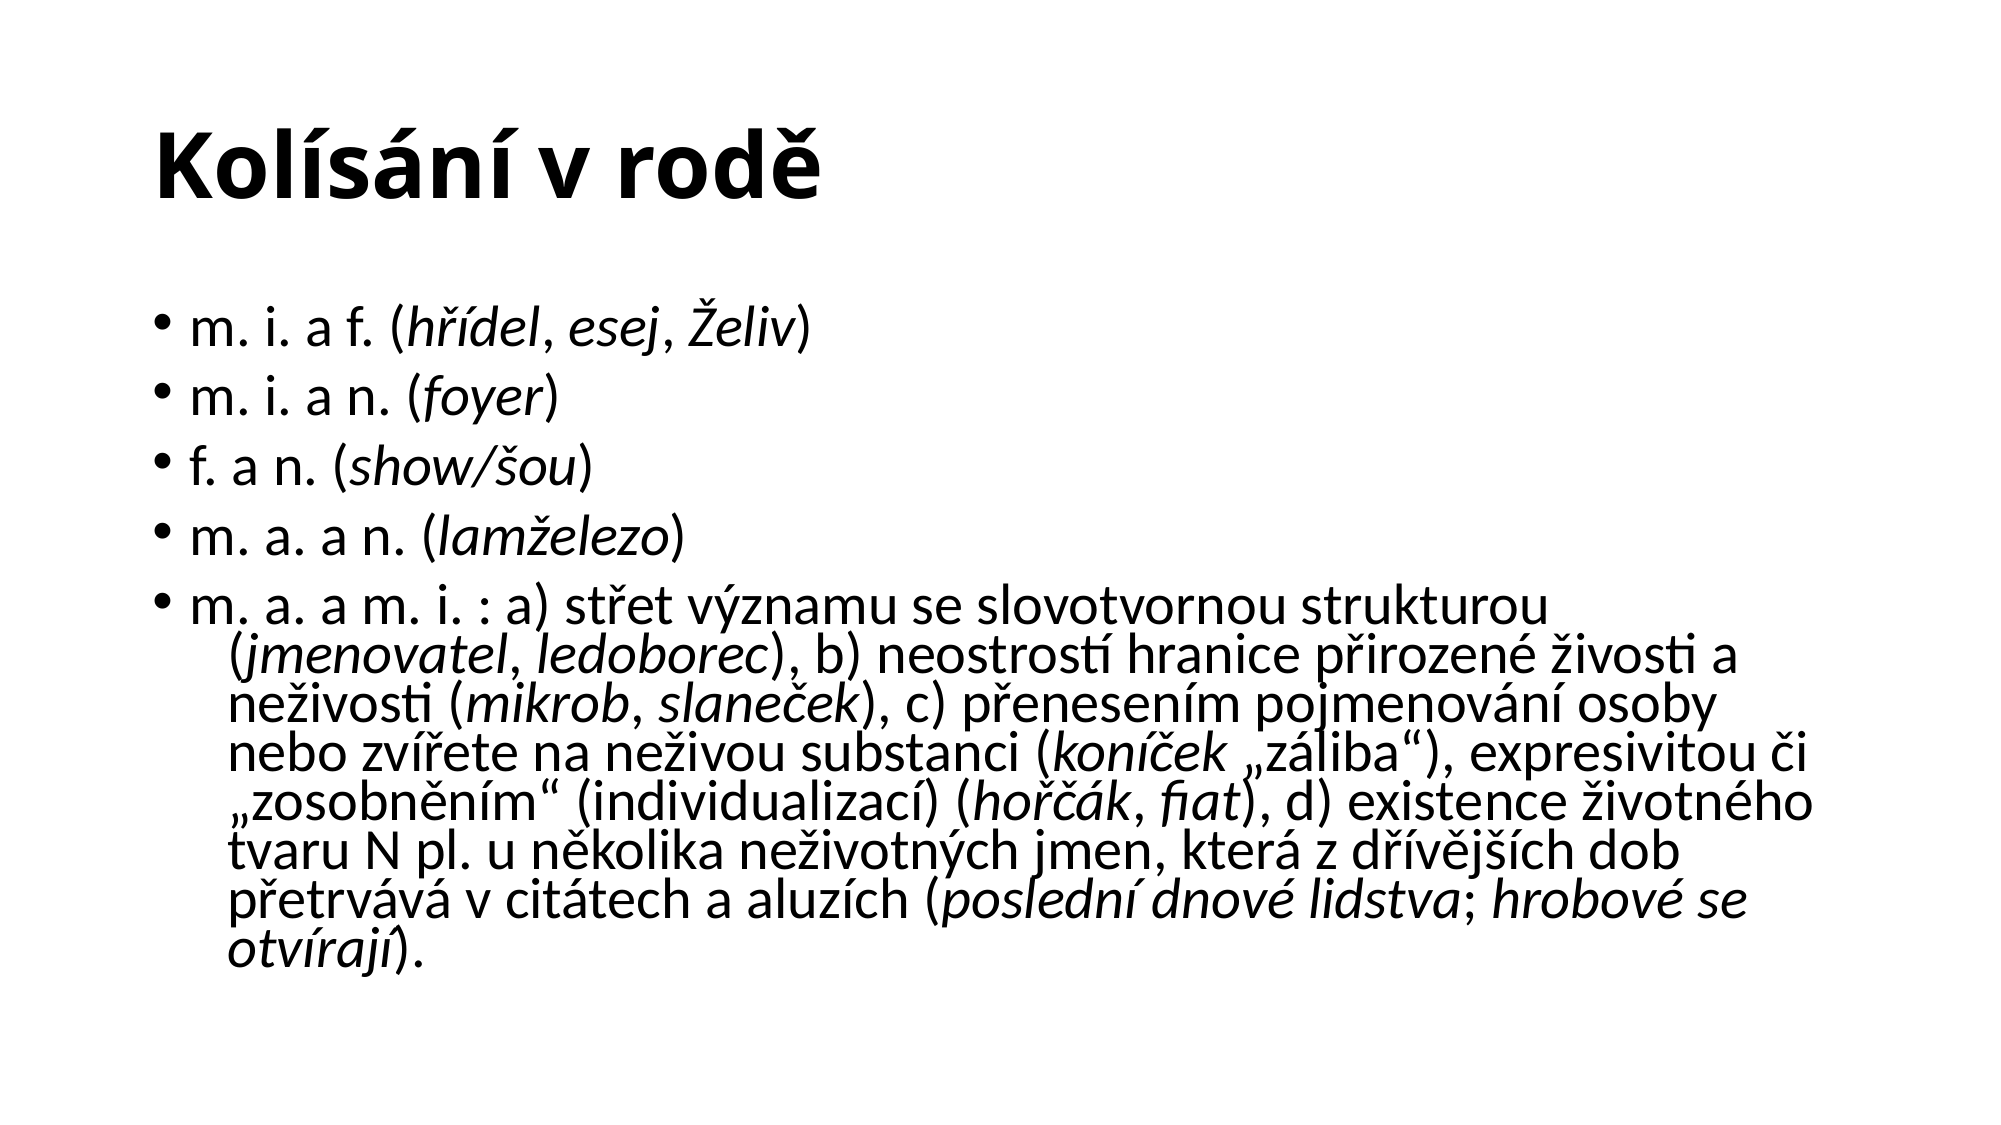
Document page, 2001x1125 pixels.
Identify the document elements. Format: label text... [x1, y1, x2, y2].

title Kolísání v rodě [137, 59, 1863, 278]
list m. i. a f. (hřídel, esej, Želiv) m. i. a n. (foyer) f. a n. (show/šou) m. a. a n. (lamželezo) m. a. a m. i. : a) střet významu se slovotvornou strukturou (jmenovatel, ledoborec), b) neostrostí hranice přirozené živosti a neživosti (mikrob, slaneček), c) přenesením pojmenování osoby nebo zvířete na neživou substanci (koníček „záliba“), expresivitou či „zosobněním“ (individualizací) (hořčák, fiat), d) existence životného tvaru N pl. u několika neživotných jmen, která z dřívějších dob přetrvává v citátech a aluzích (poslední dnové lidstva; hrobové se otvírají). [137, 299, 1863, 1014]
